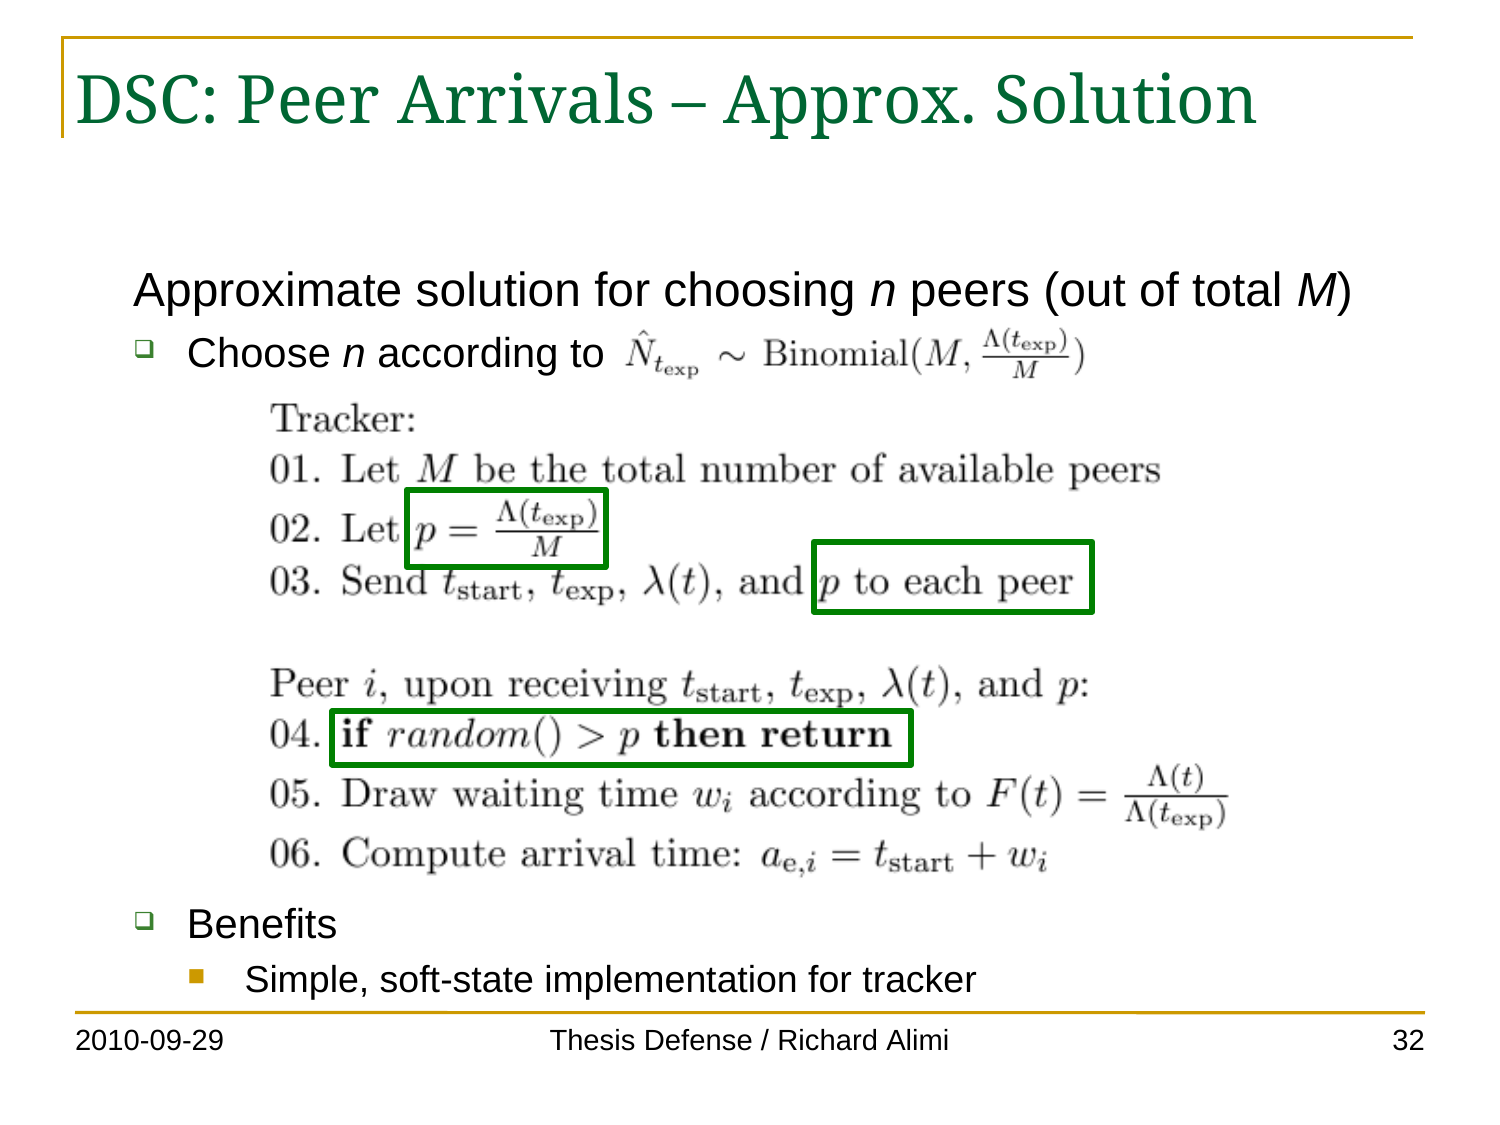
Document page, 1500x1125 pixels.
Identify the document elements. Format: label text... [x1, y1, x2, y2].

picture [258, 391, 1242, 887]
title DSC: Peer Arrivals – Approx. Solution [75, 45, 1425, 151]
list Approximate solution for choosing n peers (out of total M) Choose n according to Benefits Simple, soft-state implementation for tracker [77, 262, 1425, 1006]
